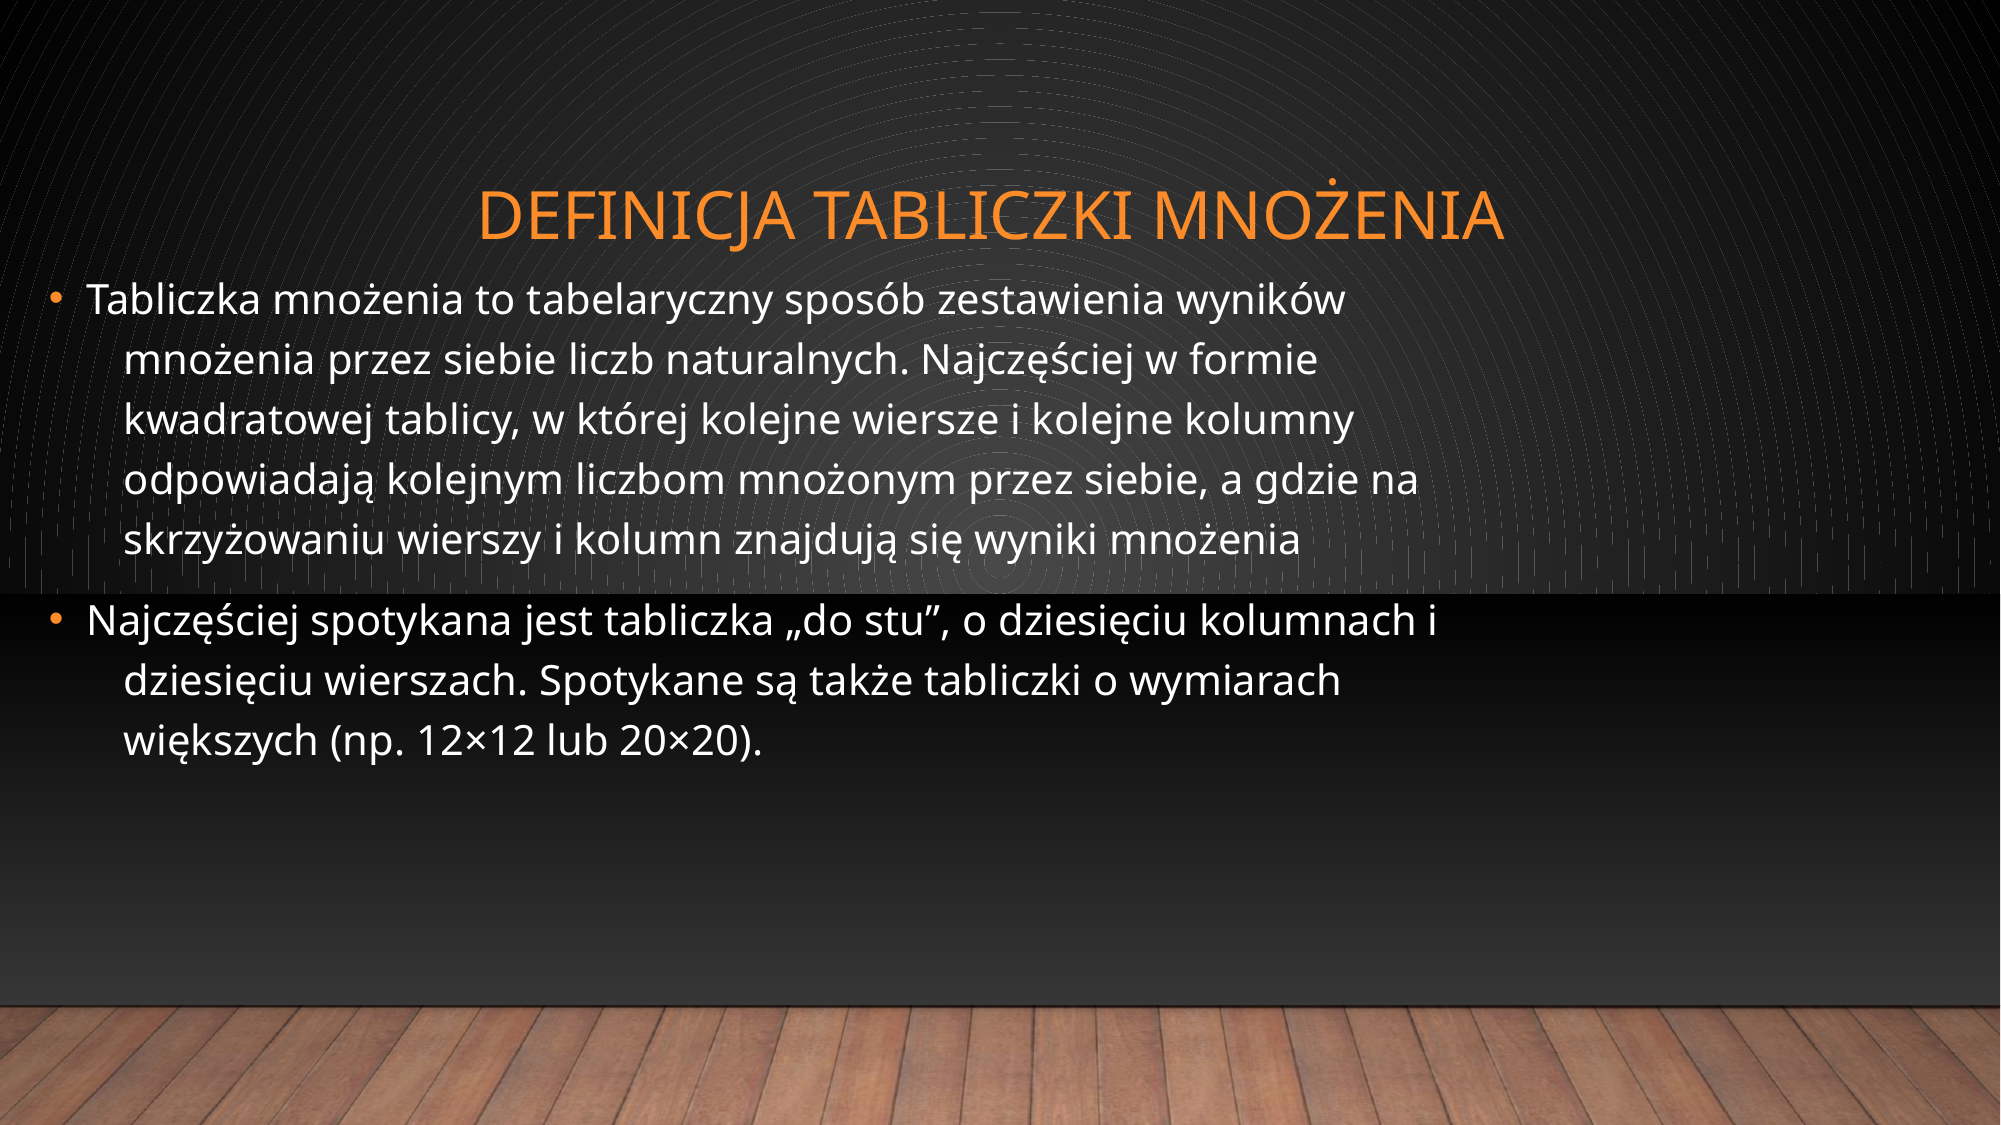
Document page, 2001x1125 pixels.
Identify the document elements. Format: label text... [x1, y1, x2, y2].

title DEFINICJA TABLICZKI MNOŻENIA [238, 131, 1763, 305]
list Tabliczka mnożenia to tabelaryczny sposób zestawienia wyników mnożenia przez siebie liczb naturalnych. Najczęściej w formie kwadratowej tablicy, w której kolejne wiersze i kolejne kolumny odpowiadają kolejnym liczbom mnożonym przez siebie, a gdzie na skrzyżowaniu wierszy i kolumn znajdują się wyniki mnożenia Najczęściej spotykana jest tabliczka „do stu”, o dziesięciu kolumnach i dziesięciu wierszach. Spotykane są także tabliczki o wymiarach większych (np. 12×12 lub 20×20). [34, 254, 1559, 821]
